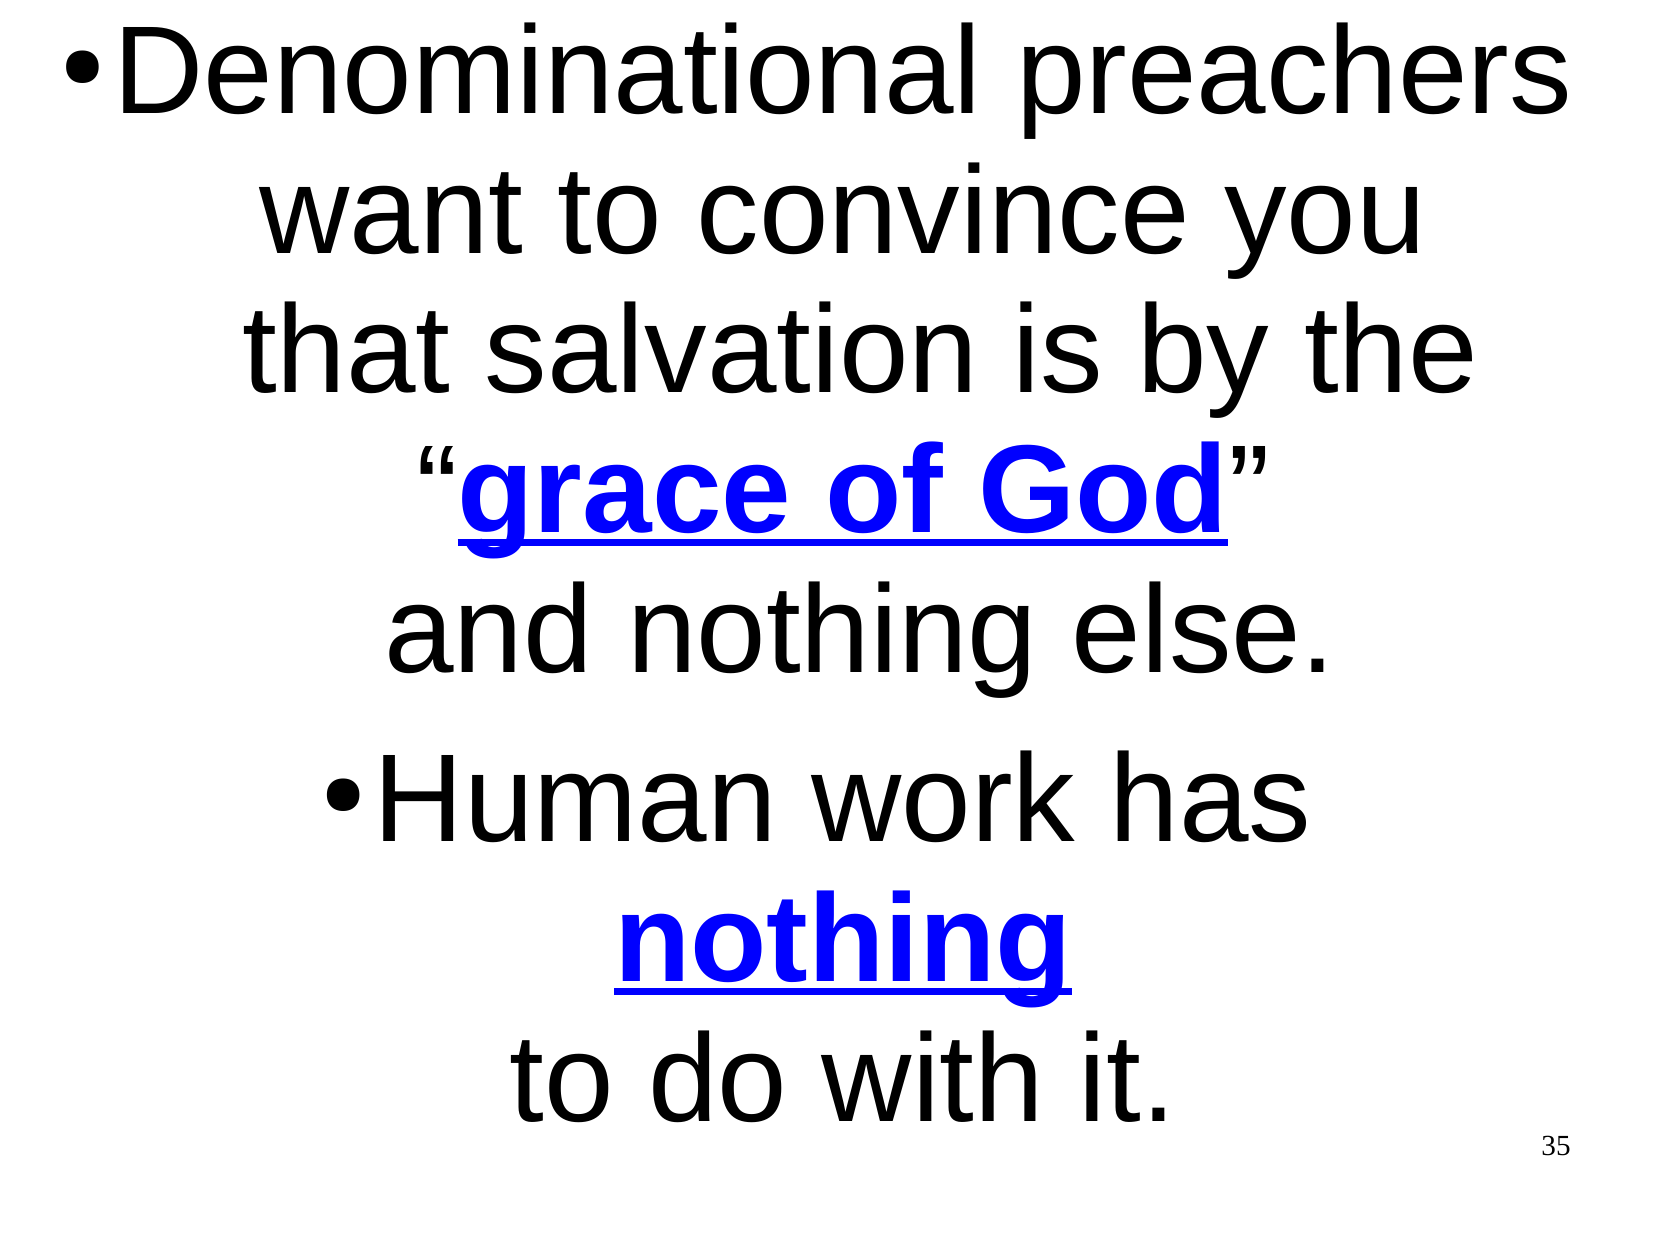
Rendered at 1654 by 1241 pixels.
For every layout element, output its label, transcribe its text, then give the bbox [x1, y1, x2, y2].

list Denominational preachers want to convince you that salvation is by the “grace of God” and nothing else. Human work has nothing to do with it. [0, 0, 1651, 1238]
